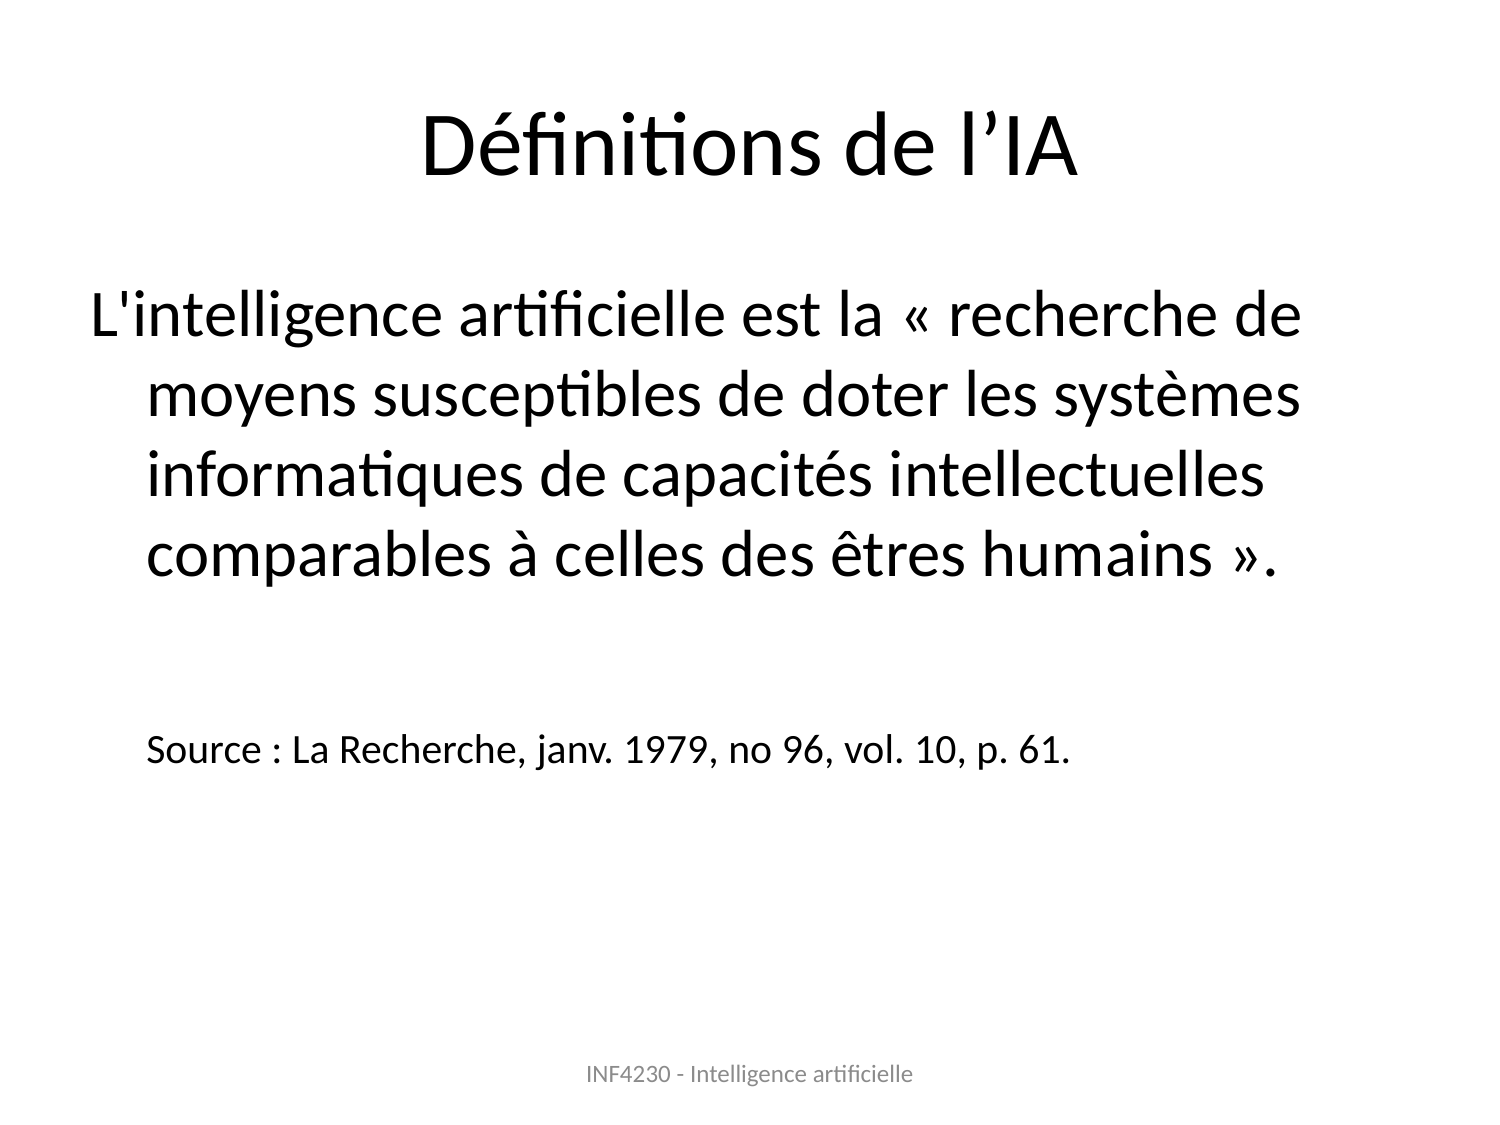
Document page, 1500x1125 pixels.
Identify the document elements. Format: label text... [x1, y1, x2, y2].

title Définitions de l’IA [75, 45, 1425, 233]
footer INF4230 - Intelligence artificielle [512, 1042, 988, 1103]
list L'intelligence artificielle est la « recherche de moyens susceptibles de doter les systèmes informatiques de capacités intellectuelles comparables à celles des êtres humains ». Source : La Recherche, janv. 1979, no 96, vol. 10, p. 61. [75, 262, 1425, 1005]
